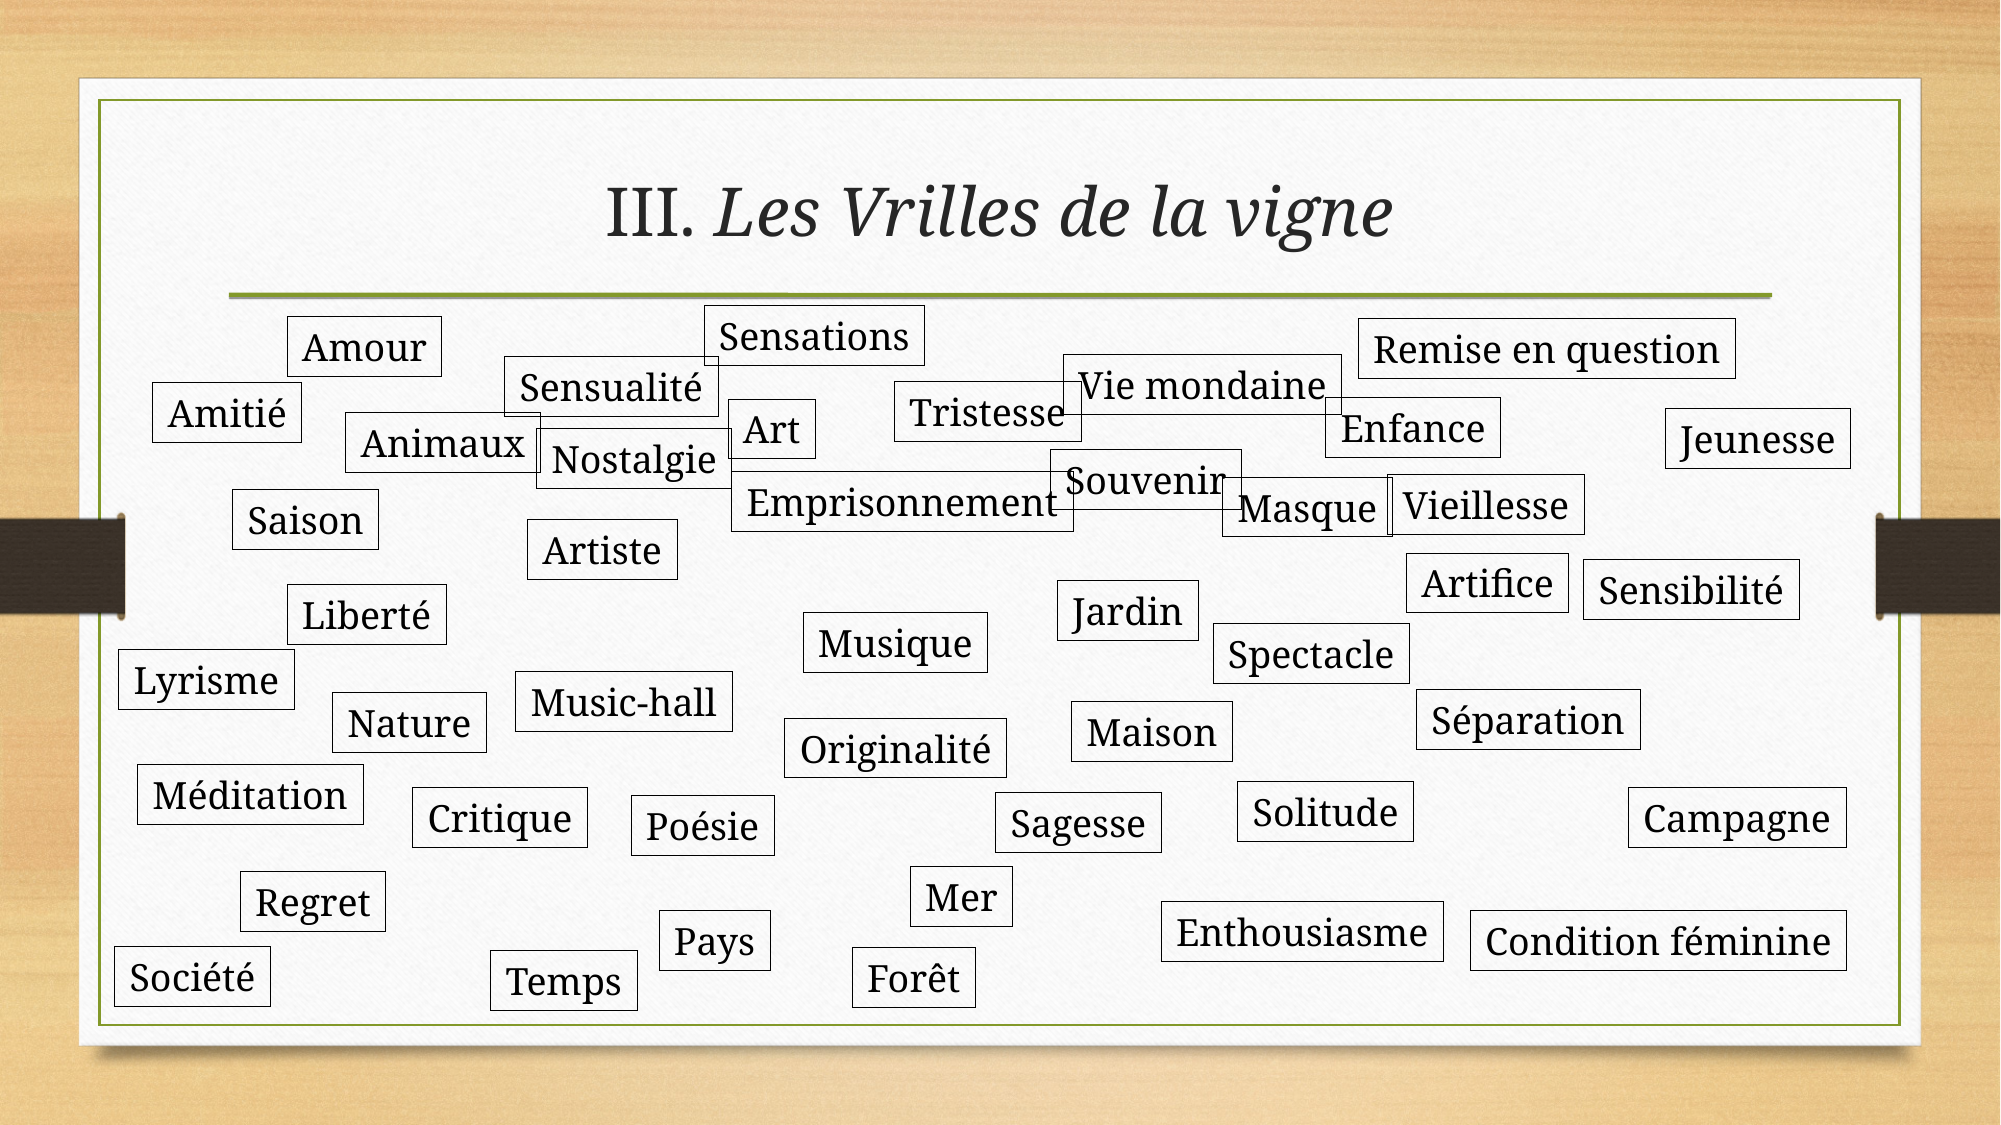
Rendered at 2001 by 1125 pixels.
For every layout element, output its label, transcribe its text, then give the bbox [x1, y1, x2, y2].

text_box Emprisonnement [732, 471, 1073, 531]
text_box Artiste [528, 520, 677, 579]
text_box Sensations [704, 305, 925, 365]
text_box Regret [240, 871, 386, 931]
text_box Temps [491, 951, 637, 1010]
text_box Tristesse [894, 381, 1081, 441]
text_box Société [115, 946, 271, 1006]
text_box Liberté [287, 585, 446, 644]
text_box Pays [659, 910, 770, 970]
text_box Originalité [785, 718, 1007, 778]
text_box Jeunesse [1665, 408, 1851, 468]
title III. Les Vrilles de la vigne [212, 161, 1788, 258]
text_box Vie mondaine [1063, 354, 1342, 414]
text_box Vieillesse [1388, 475, 1584, 535]
text_box Remise en question [1358, 318, 1736, 378]
text_box Nature [333, 692, 487, 752]
text_box Campagne [1628, 788, 1846, 848]
text_box Saison [233, 489, 379, 549]
text_box Poésie [631, 796, 774, 856]
text_box Enthousiasme [1161, 902, 1444, 962]
text_box Artifice [1406, 553, 1569, 613]
text_box Spectacle [1213, 624, 1409, 683]
text_box Enfance [1326, 398, 1501, 457]
text_box Méditation [138, 765, 363, 825]
text_box Forêt [852, 947, 975, 1007]
text_box Maison [1072, 702, 1233, 761]
text_box Séparation [1417, 690, 1640, 750]
text_box Solitude [1238, 782, 1414, 842]
text_box Mer [910, 866, 1013, 926]
text_box Jardin [1057, 580, 1199, 640]
text_box Sagesse [996, 792, 1161, 852]
text_box Critique [413, 788, 587, 848]
text_box Art [728, 399, 815, 459]
text_box Sensibilité [1584, 560, 1799, 620]
text_box Condition féminine [1470, 910, 1847, 970]
text_box Musique [803, 613, 988, 673]
text_box Lyrisme [119, 650, 294, 710]
text_box Amour [287, 317, 442, 377]
text_box Sensualité [505, 357, 718, 416]
text_box Souvenir [1050, 449, 1242, 509]
text_box Nostalgie [537, 429, 732, 488]
text_box Amitié [153, 383, 302, 443]
text_box Masque [1222, 477, 1392, 537]
text_box Music-hall [516, 672, 732, 731]
text_box Animaux [346, 412, 540, 472]
